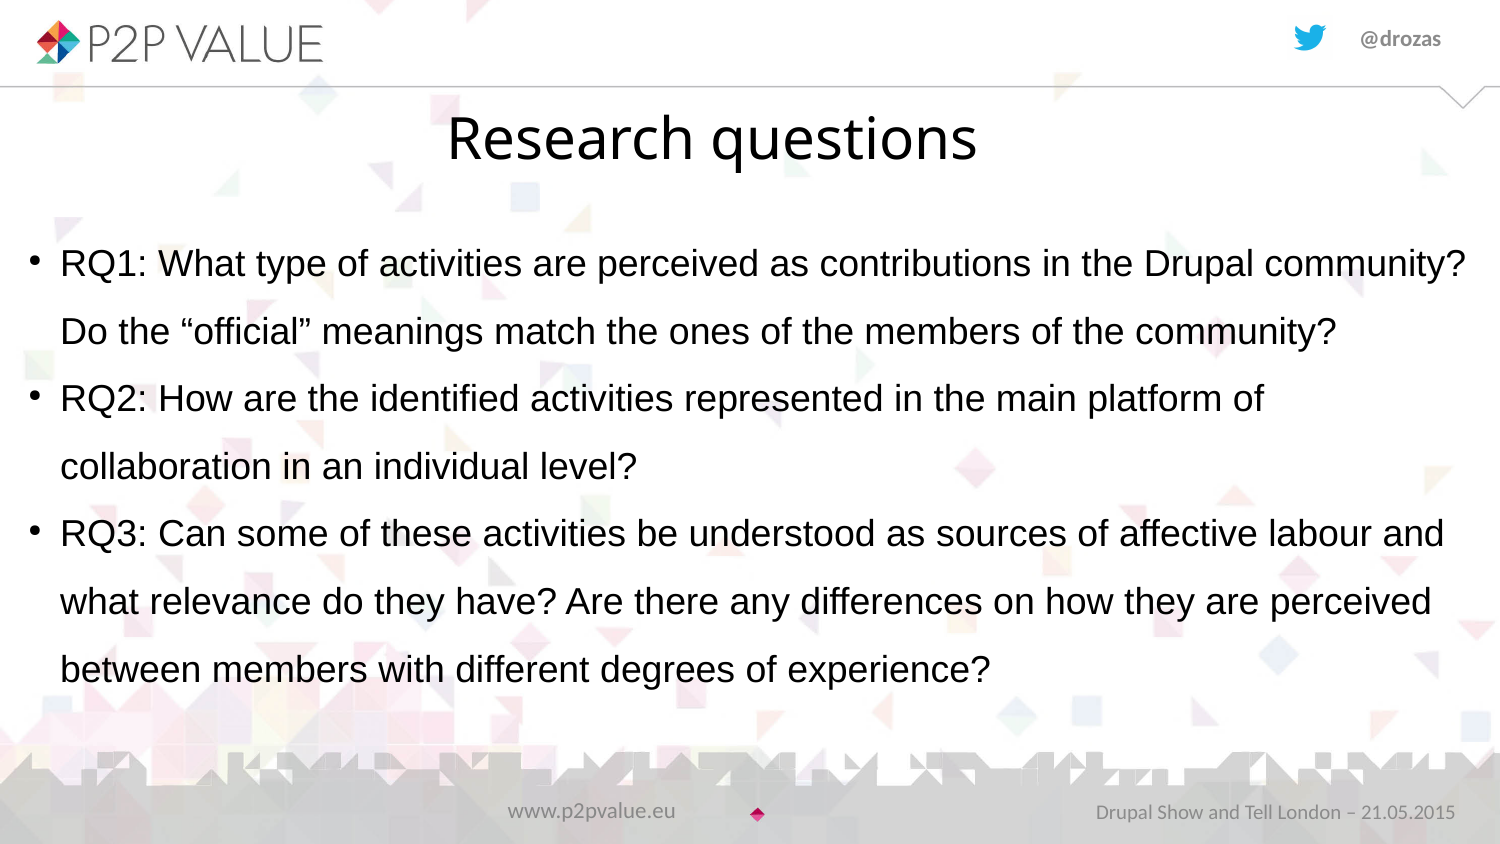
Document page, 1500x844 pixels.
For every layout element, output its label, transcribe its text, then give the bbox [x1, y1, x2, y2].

text_box www.p2pvalue.eu [501, 789, 720, 829]
title Research questions [60, 92, 1366, 181]
picture [0, 0, 1500, 844]
text_box Drupal Show and Tell London – 21.05.2015 [777, 788, 1470, 834]
subtitle RQ1: What type of activities are perceived as contributions in the Drupal community? Do the “official” meanings match the ones of the members of the community? RQ2: How are the identified activities represented in the main platform of collaboration in an individual level? RQ3: Can some of these activities be understood as sources of affective labour and what relevance do they have? Are there any differences on how they are perceived between members with different degrees of experience? [15, 210, 1496, 766]
text_box @drozas [1333, 15, 1455, 60]
